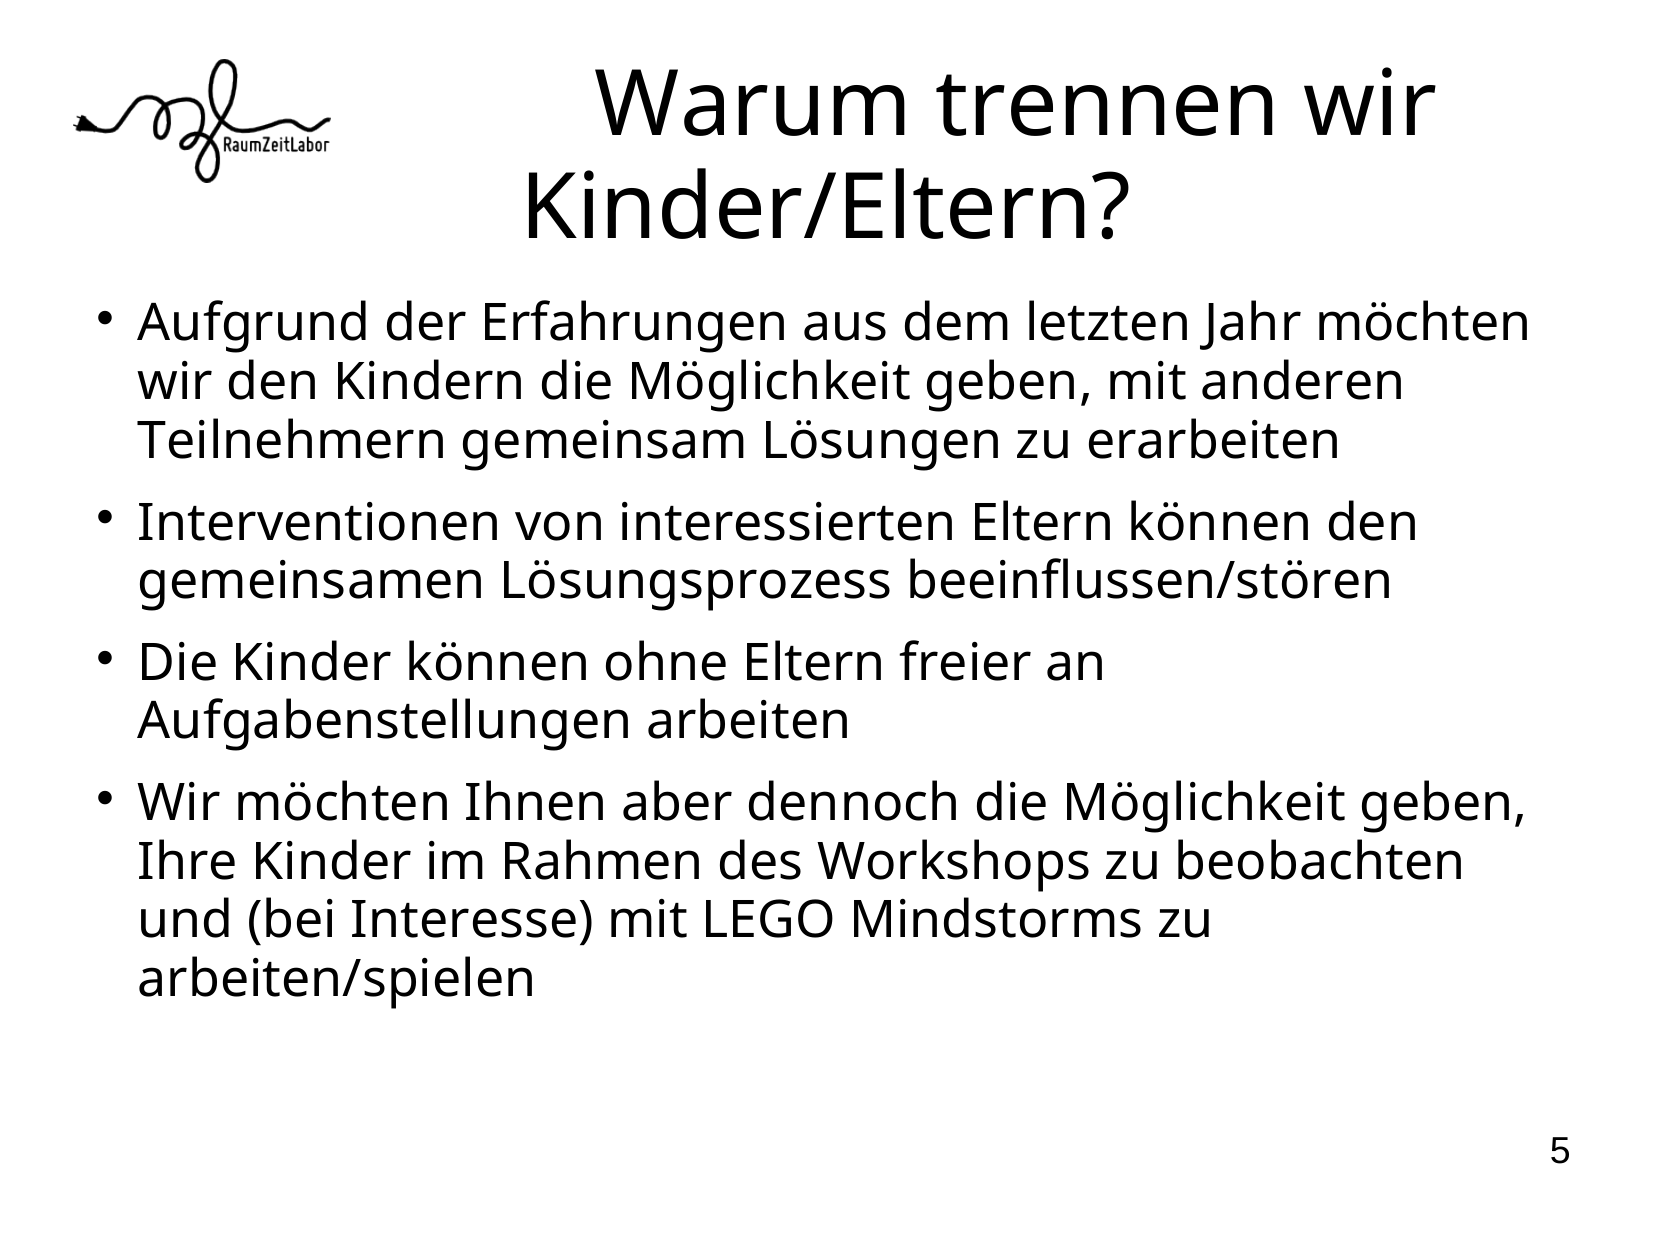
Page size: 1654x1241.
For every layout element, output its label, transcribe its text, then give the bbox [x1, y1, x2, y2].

title Warum trennen wir Kinder/Eltern? [82, 49, 1571, 257]
list Aufgrund der Erfahrungen aus dem letzten Jahr möchten wir den Kindern die Möglichkeit geben, mit anderen Teilnehmern gemeinsam Lösungen zu erarbeiten Interventionen von interessierten Eltern können den gemeinsamen Lösungsprozess beeinflussen/stören Die Kinder können ohne Eltern freier an Aufgabenstellungen arbeiten Wir möchten Ihnen aber dennoch die Möglichkeit geben, Ihre Kinder im Rahmen des Workshops zu beobachten und (bei Interesse) mit LEGO Mindstorms zu arbeiten/spielen [82, 290, 1571, 1010]
picture [73, 59, 331, 183]
